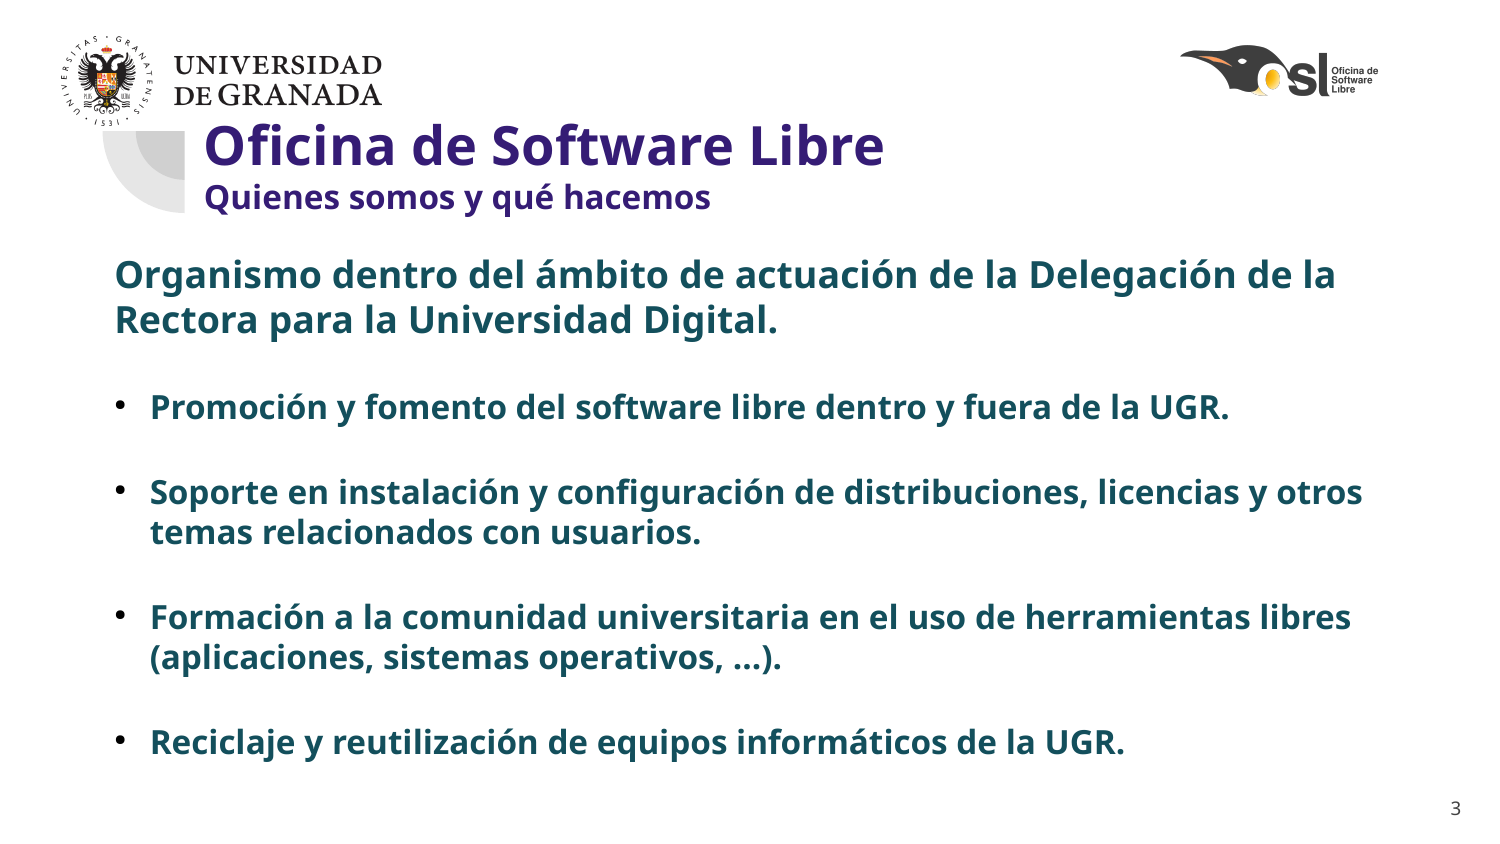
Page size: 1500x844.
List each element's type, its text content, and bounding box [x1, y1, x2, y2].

title Oficina de Software Libre Quienes somos y qué hacemos [188, 106, 1343, 221]
picture [61, 36, 382, 126]
picture [1176, 25, 1404, 115]
list Organismo dentro del ámbito de actuación de la Delegación de la Rectora para la Universidad Digital. Promoción y fomento del software libre dentro y fuera de la UGR. Soporte en instalación y configuración de distribuciones, licencias y otros temas relacionados con usuarios. Formación a la comunidad universitaria en el uso de herramientas libres (aplicaciones, sistemas operativos, …). Reciclaje y reutilización de equipos informáticos de la UGR. [99, 236, 1401, 797]
slide_number <número> [1386, 777, 1477, 842]
